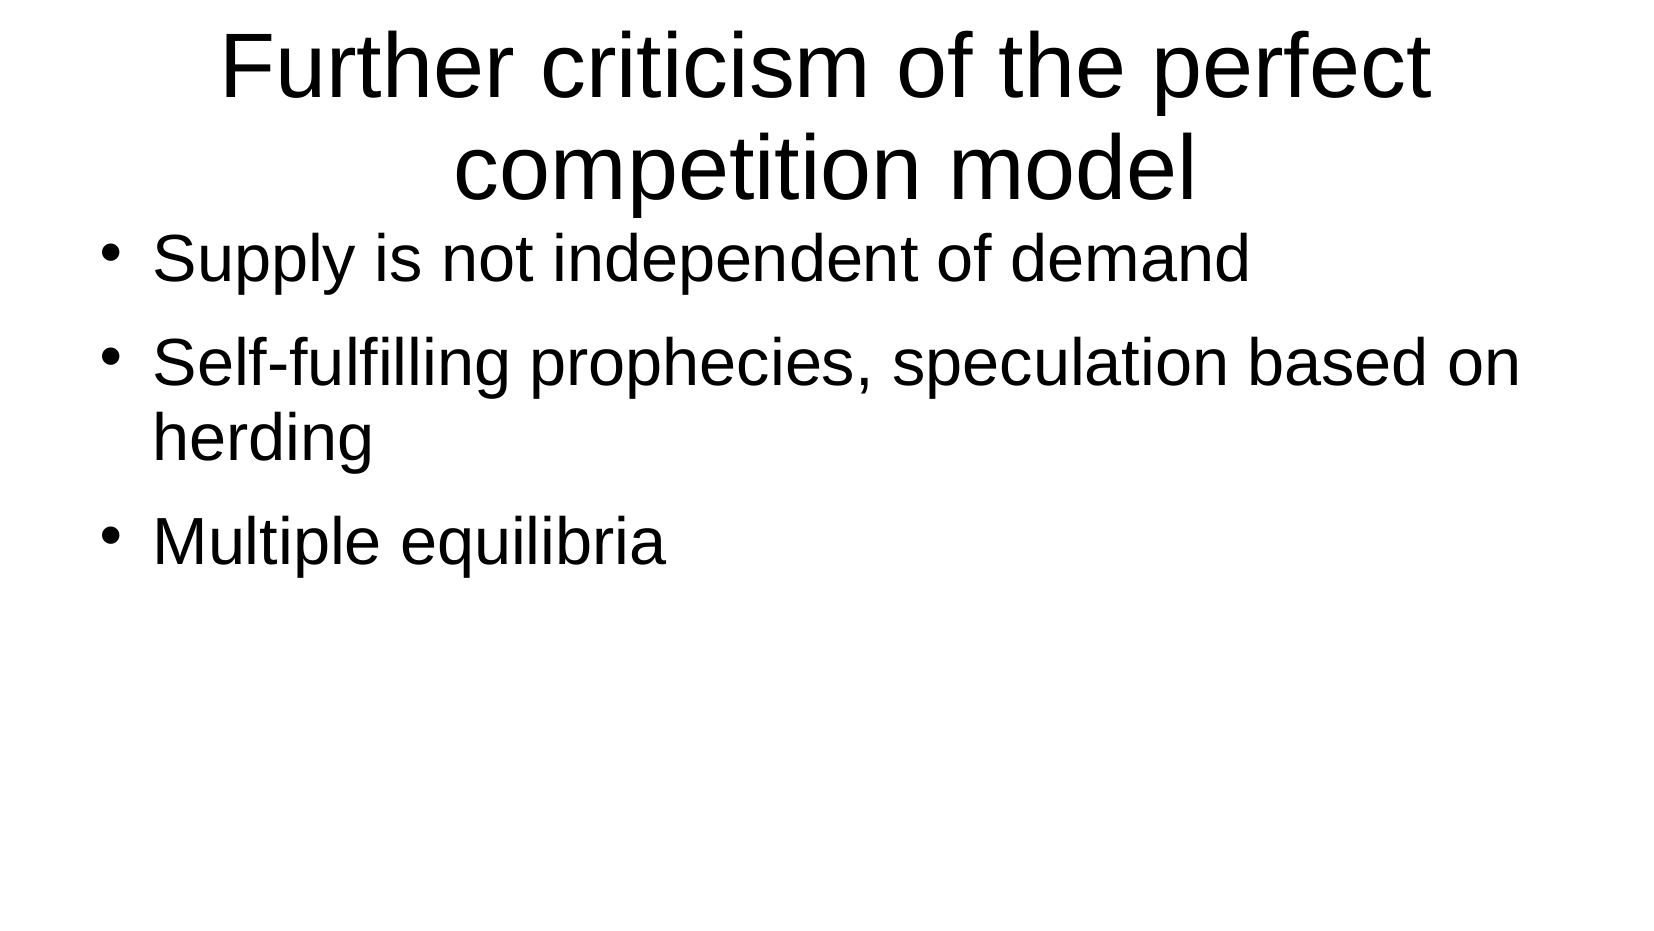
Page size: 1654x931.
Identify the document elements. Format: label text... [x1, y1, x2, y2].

title Further criticism of the perfect competition model [82, 37, 1571, 193]
list Supply is not independent of demand Self-fulfilling prophecies, speculation based on herding Multiple equilibria [82, 217, 1571, 758]
